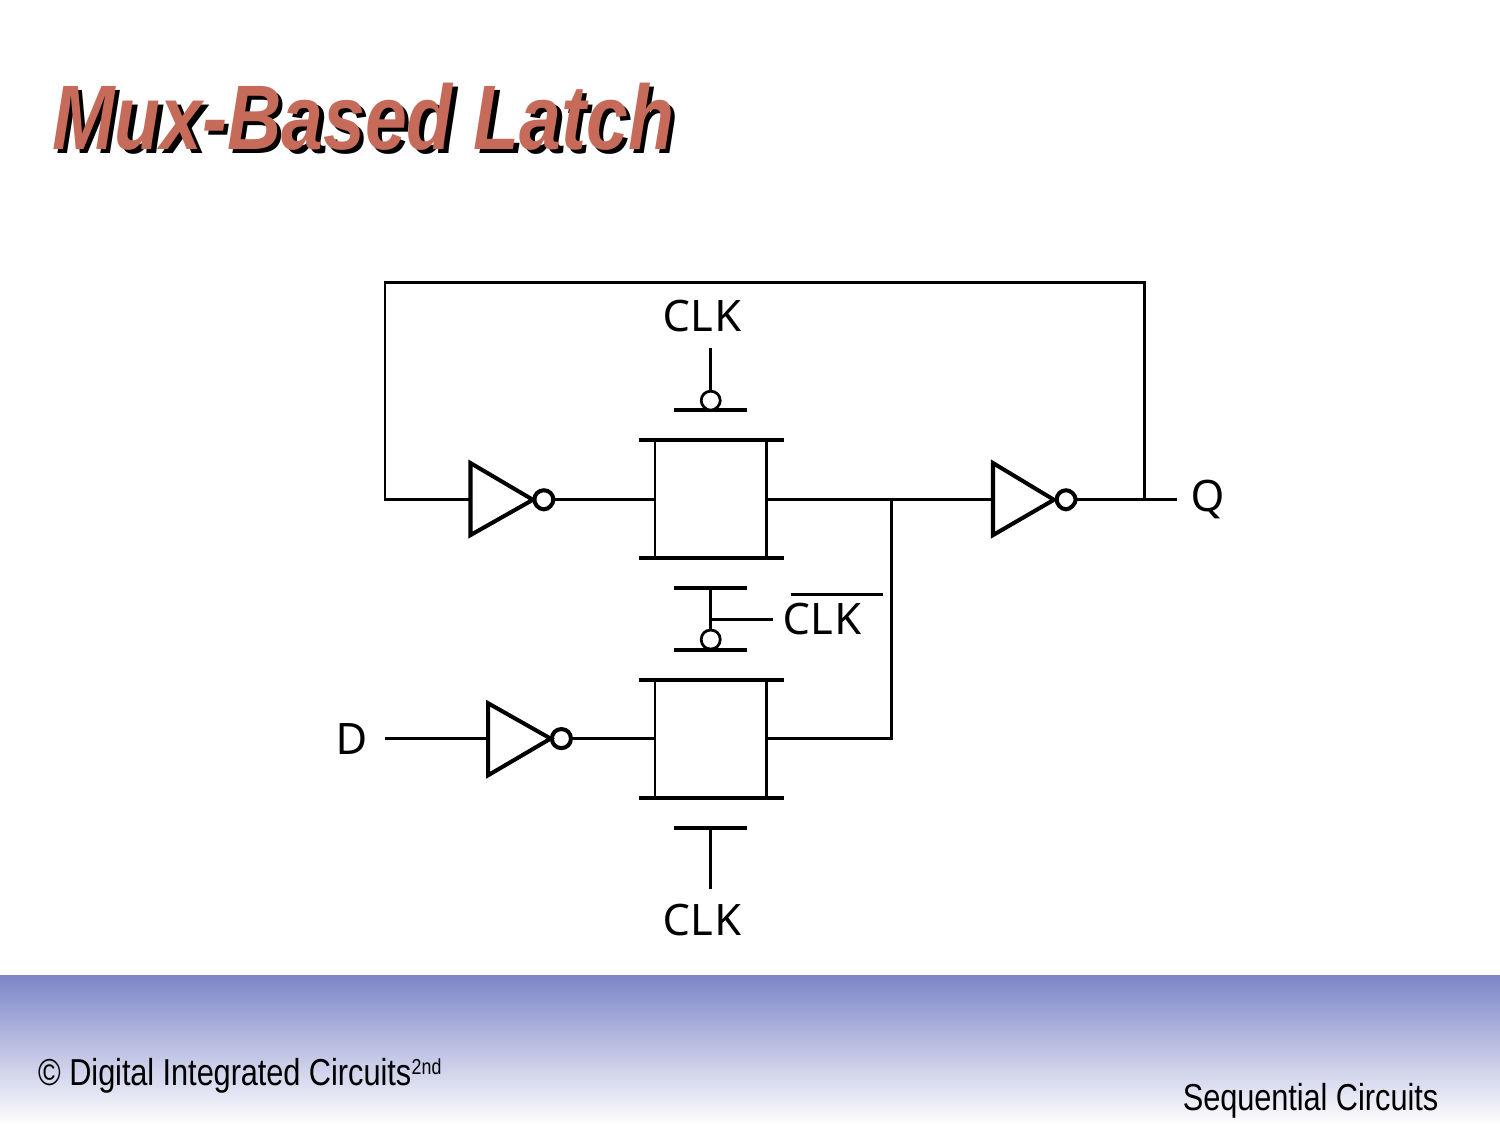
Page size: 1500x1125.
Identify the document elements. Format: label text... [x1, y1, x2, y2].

picture [337, 278, 1225, 959]
title Mux-Based Latch [37, 37, 1463, 175]
